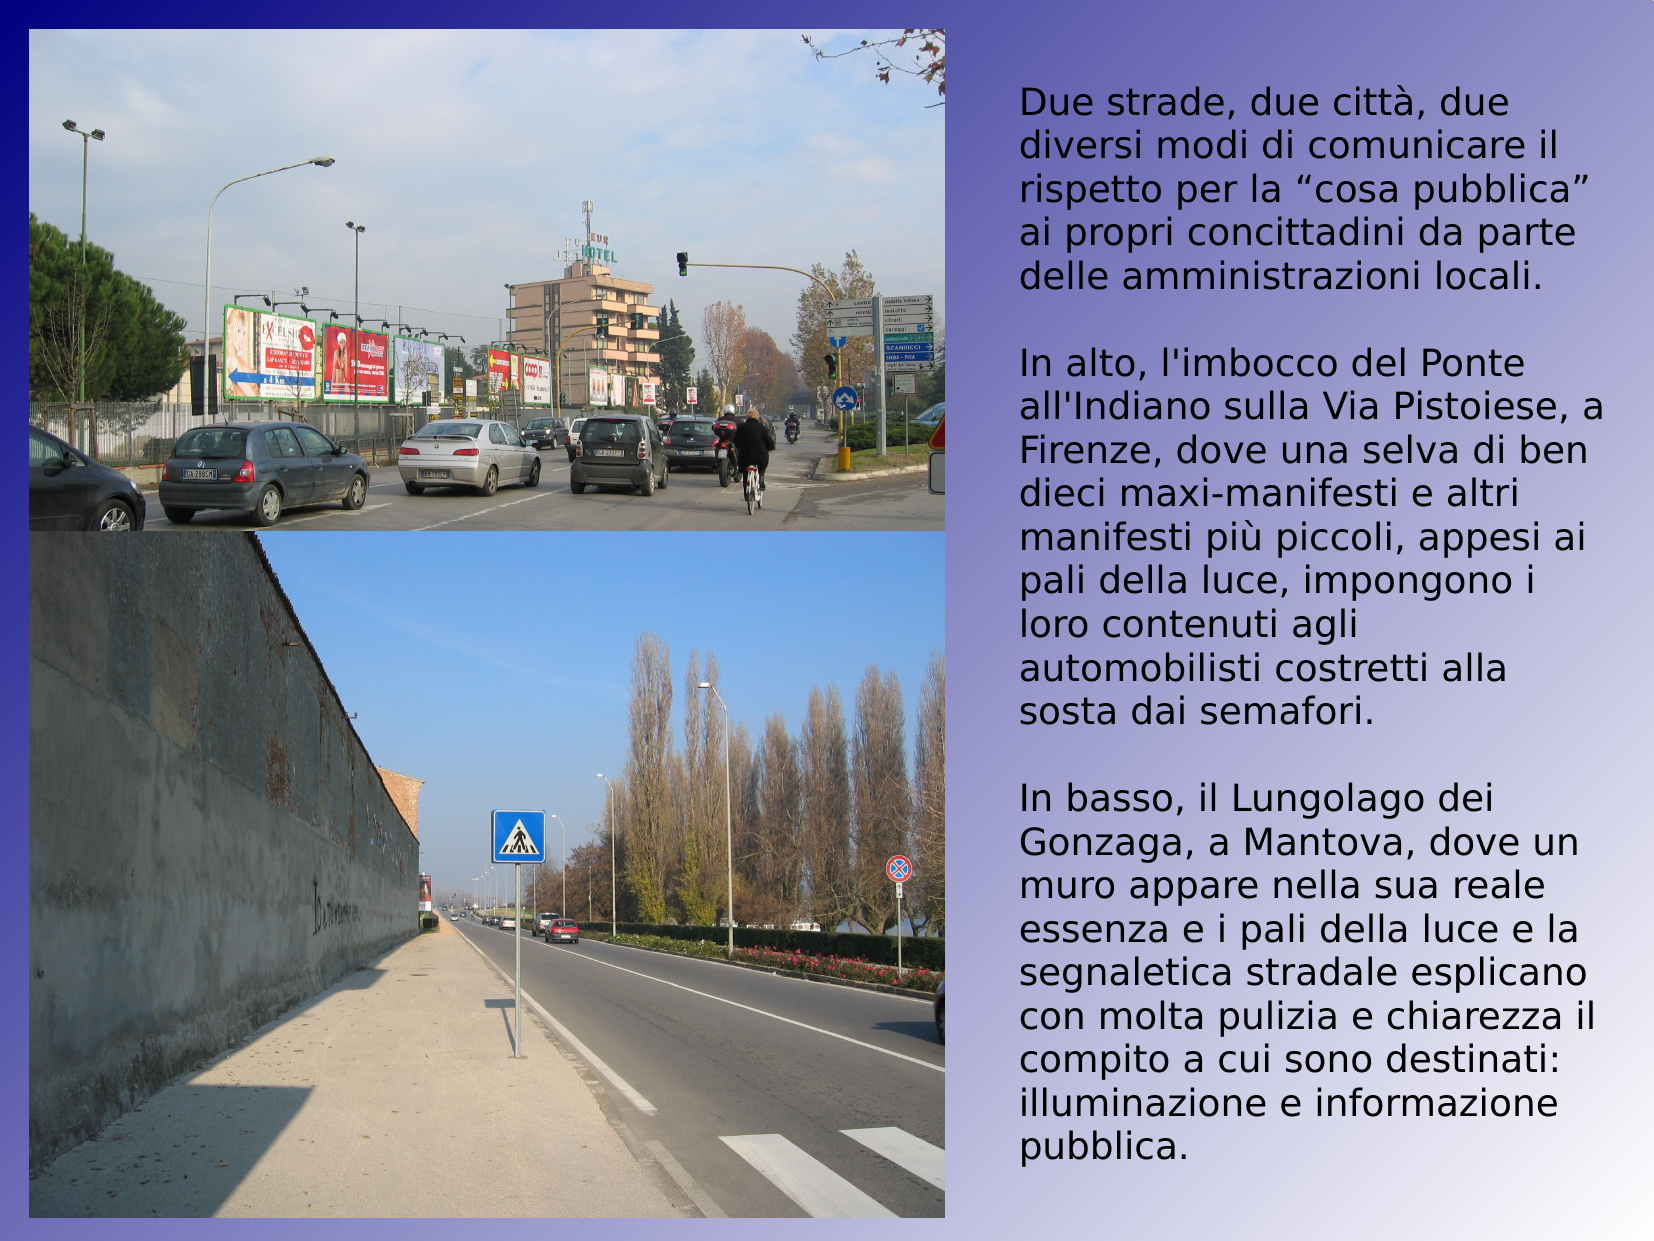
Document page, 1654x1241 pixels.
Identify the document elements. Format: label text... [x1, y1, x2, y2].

text_box Due strade, due città, due diversi modi di comunicare il rispetto per la “cosa pubblica” ai propri concittadini da parte delle amministrazioni locali. In alto, l'imbocco del Ponte all'Indiano sulla Via Pistoiese, a Firenze, dove una selva di ben dieci maxi-manifesti e altri manifesti più piccoli, appesi ai pali della luce, impongono i loro contenuti agli automobilisti costretti alla sosta dai semafori. In basso, il Lungolago dei Gonzaga, a Mantova, dove un muro appare nella sua reale essenza e i pali della luce e la segnaletica stradale esplicano con molta pulizia e chiarezza il compito a cui sono destinati: illuminazione e informazione pubblica. [1003, 29, 1625, 1211]
picture [29, 29, 945, 1219]
